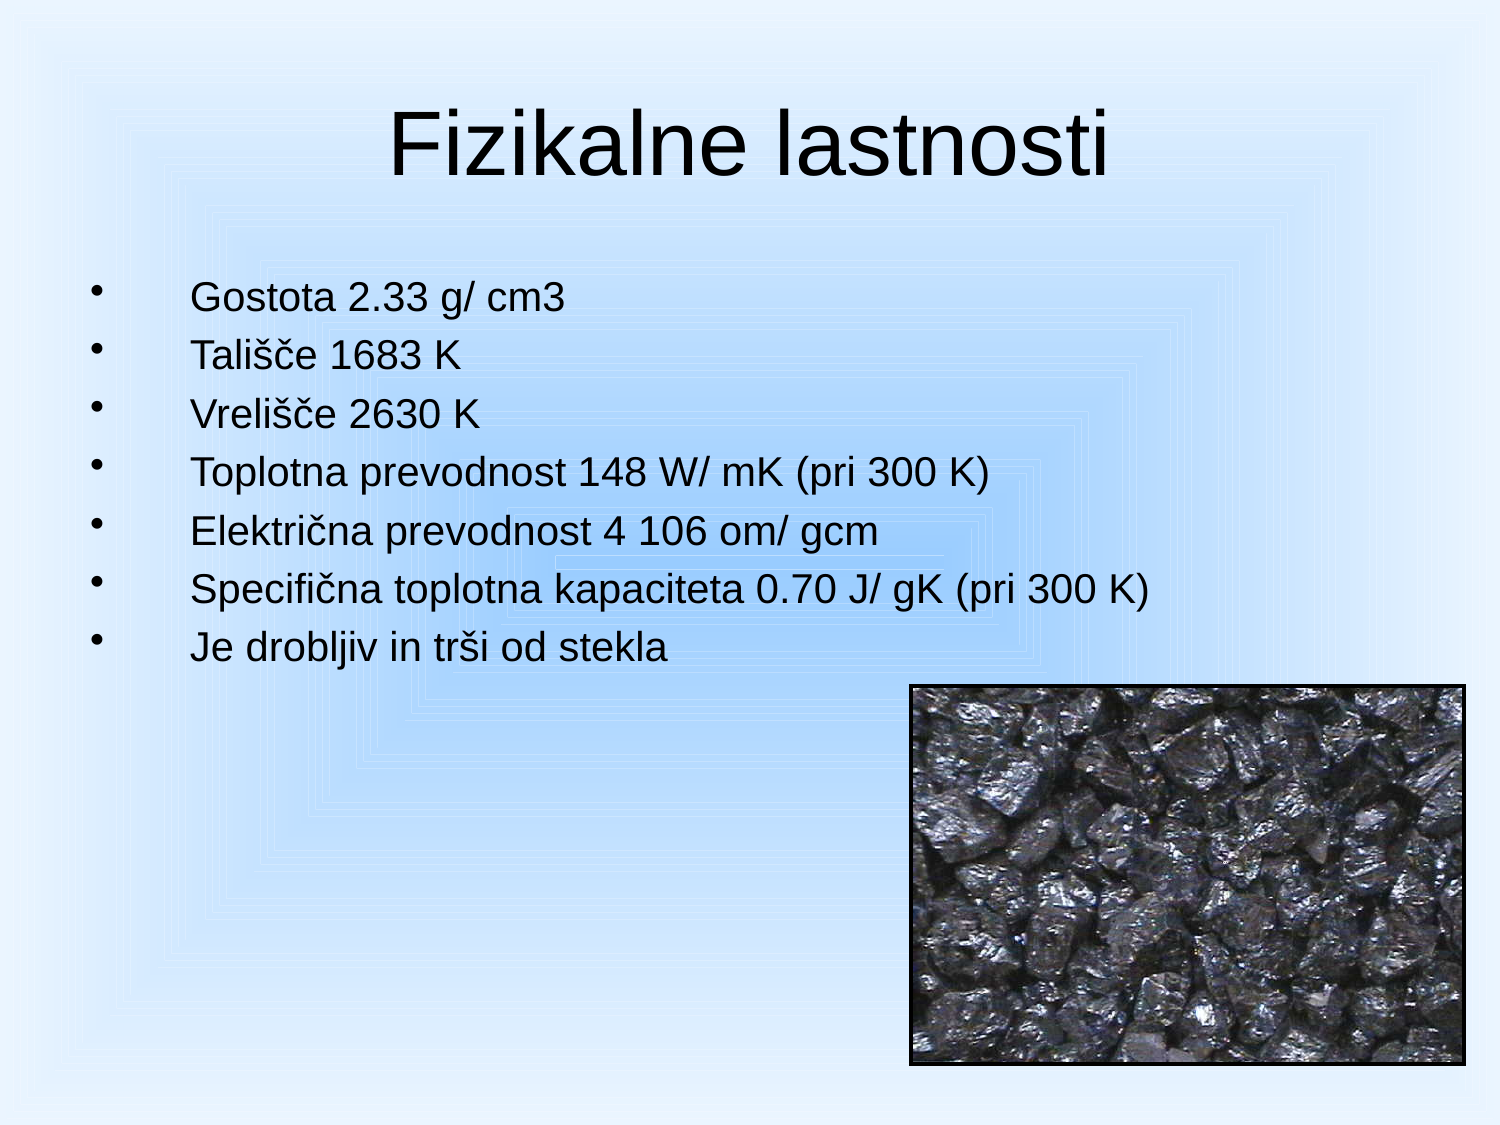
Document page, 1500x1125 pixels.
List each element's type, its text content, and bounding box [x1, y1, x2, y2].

picture [912, 687, 1463, 1063]
list Gostota 2.33 g/ cm3 Tališče 1683 K Vrelišče 2630 K Toplotna prevodnost 148 W/ mK (pri 300 K) Električna prevodnost 4 106 om/ gcm Specifična toplotna kapaciteta 0.70 J/ gK (pri 300 K) Je drobljiv in trši od stekla [75, 262, 1425, 1005]
title Fizikalne lastnosti [75, 45, 1425, 233]
